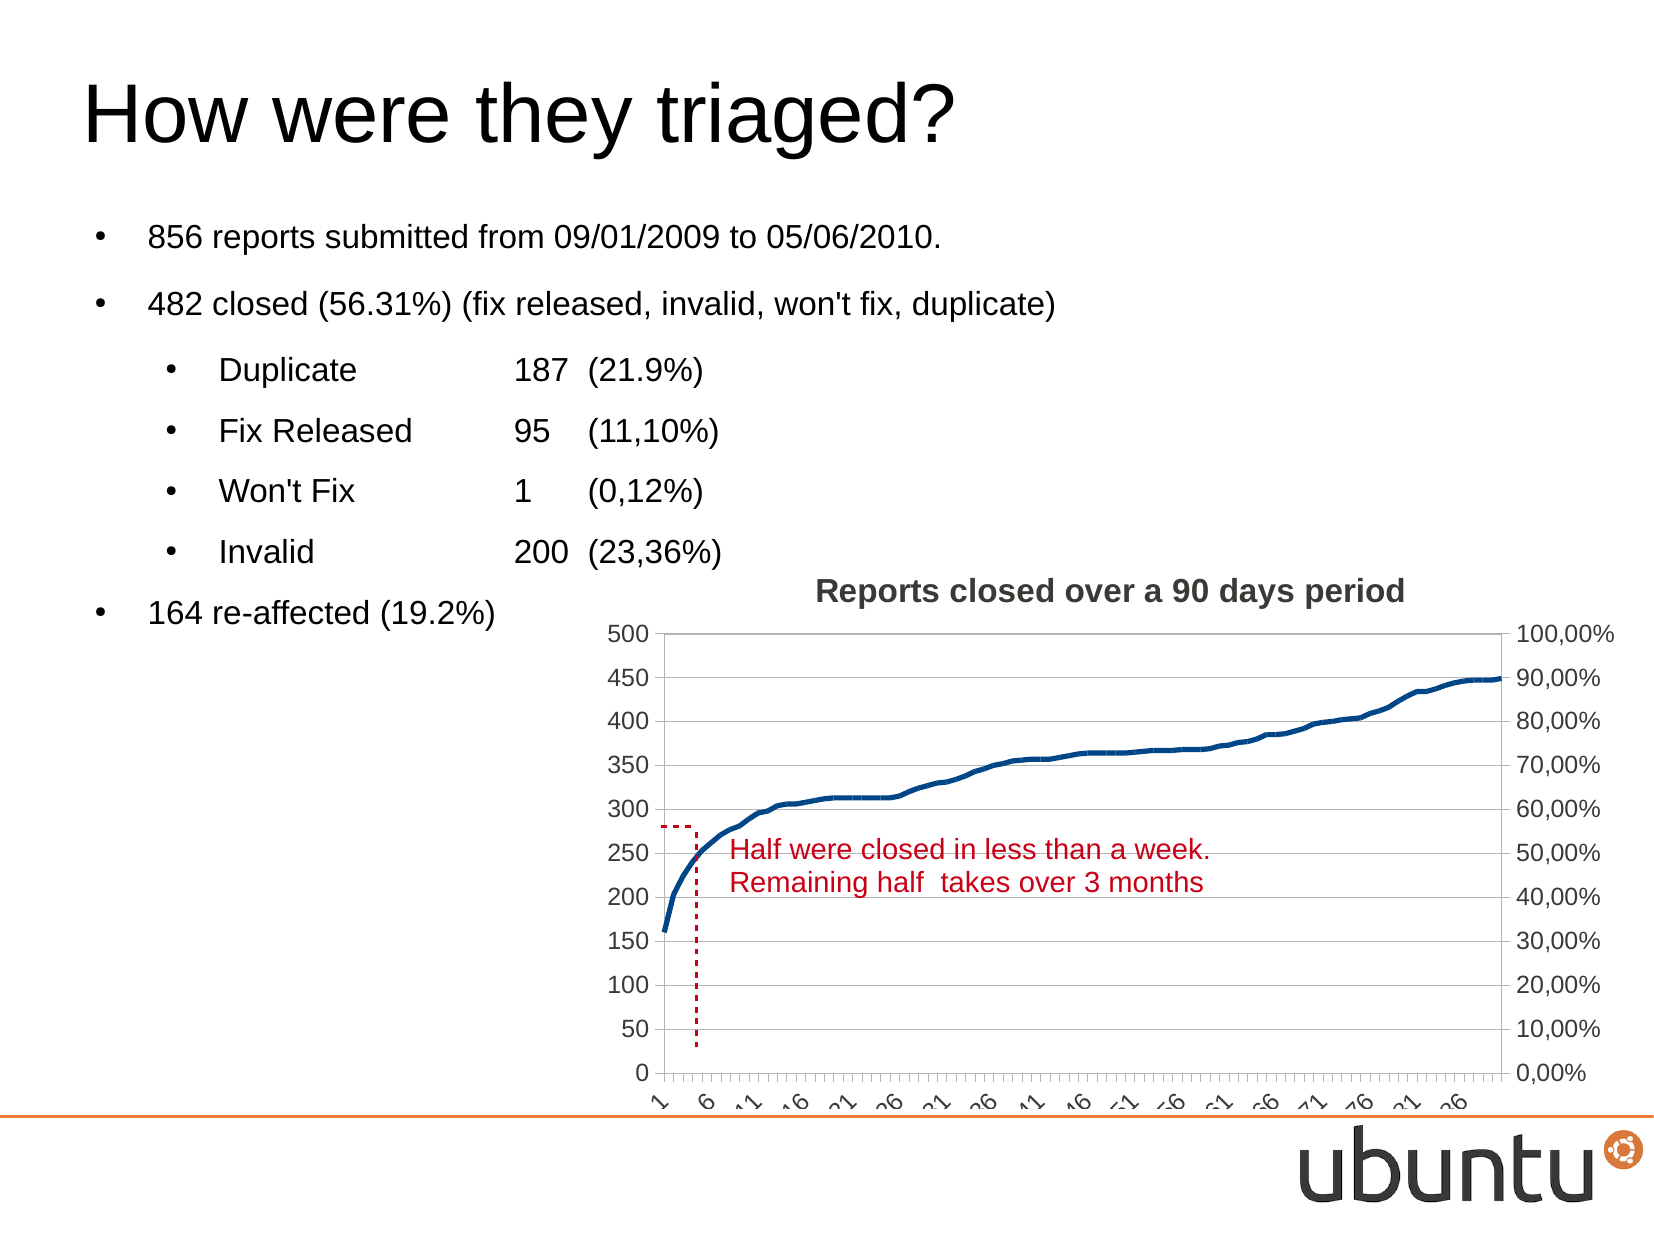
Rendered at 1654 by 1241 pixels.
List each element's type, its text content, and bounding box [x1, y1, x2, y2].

picture [1293, 1118, 1648, 1211]
picture [584, 531, 1636, 1109]
title How were they triaged? [82, 49, 1571, 178]
list 856 reports submitted from 09/01/2009 to 05/06/2010. 482 closed (56.31%) (fix released, invalid, won't fix, duplicate) Duplicate 187 (21.9%) Fix Released 95 (11,10%) Won't Fix 1 (0,12%) Invalid 200 (23,36%) 164 re-affected (19.2%) [76, 218, 1565, 632]
text_box Half were closed in less than a week. Remaining half takes over 3 months [714, 825, 1293, 906]
